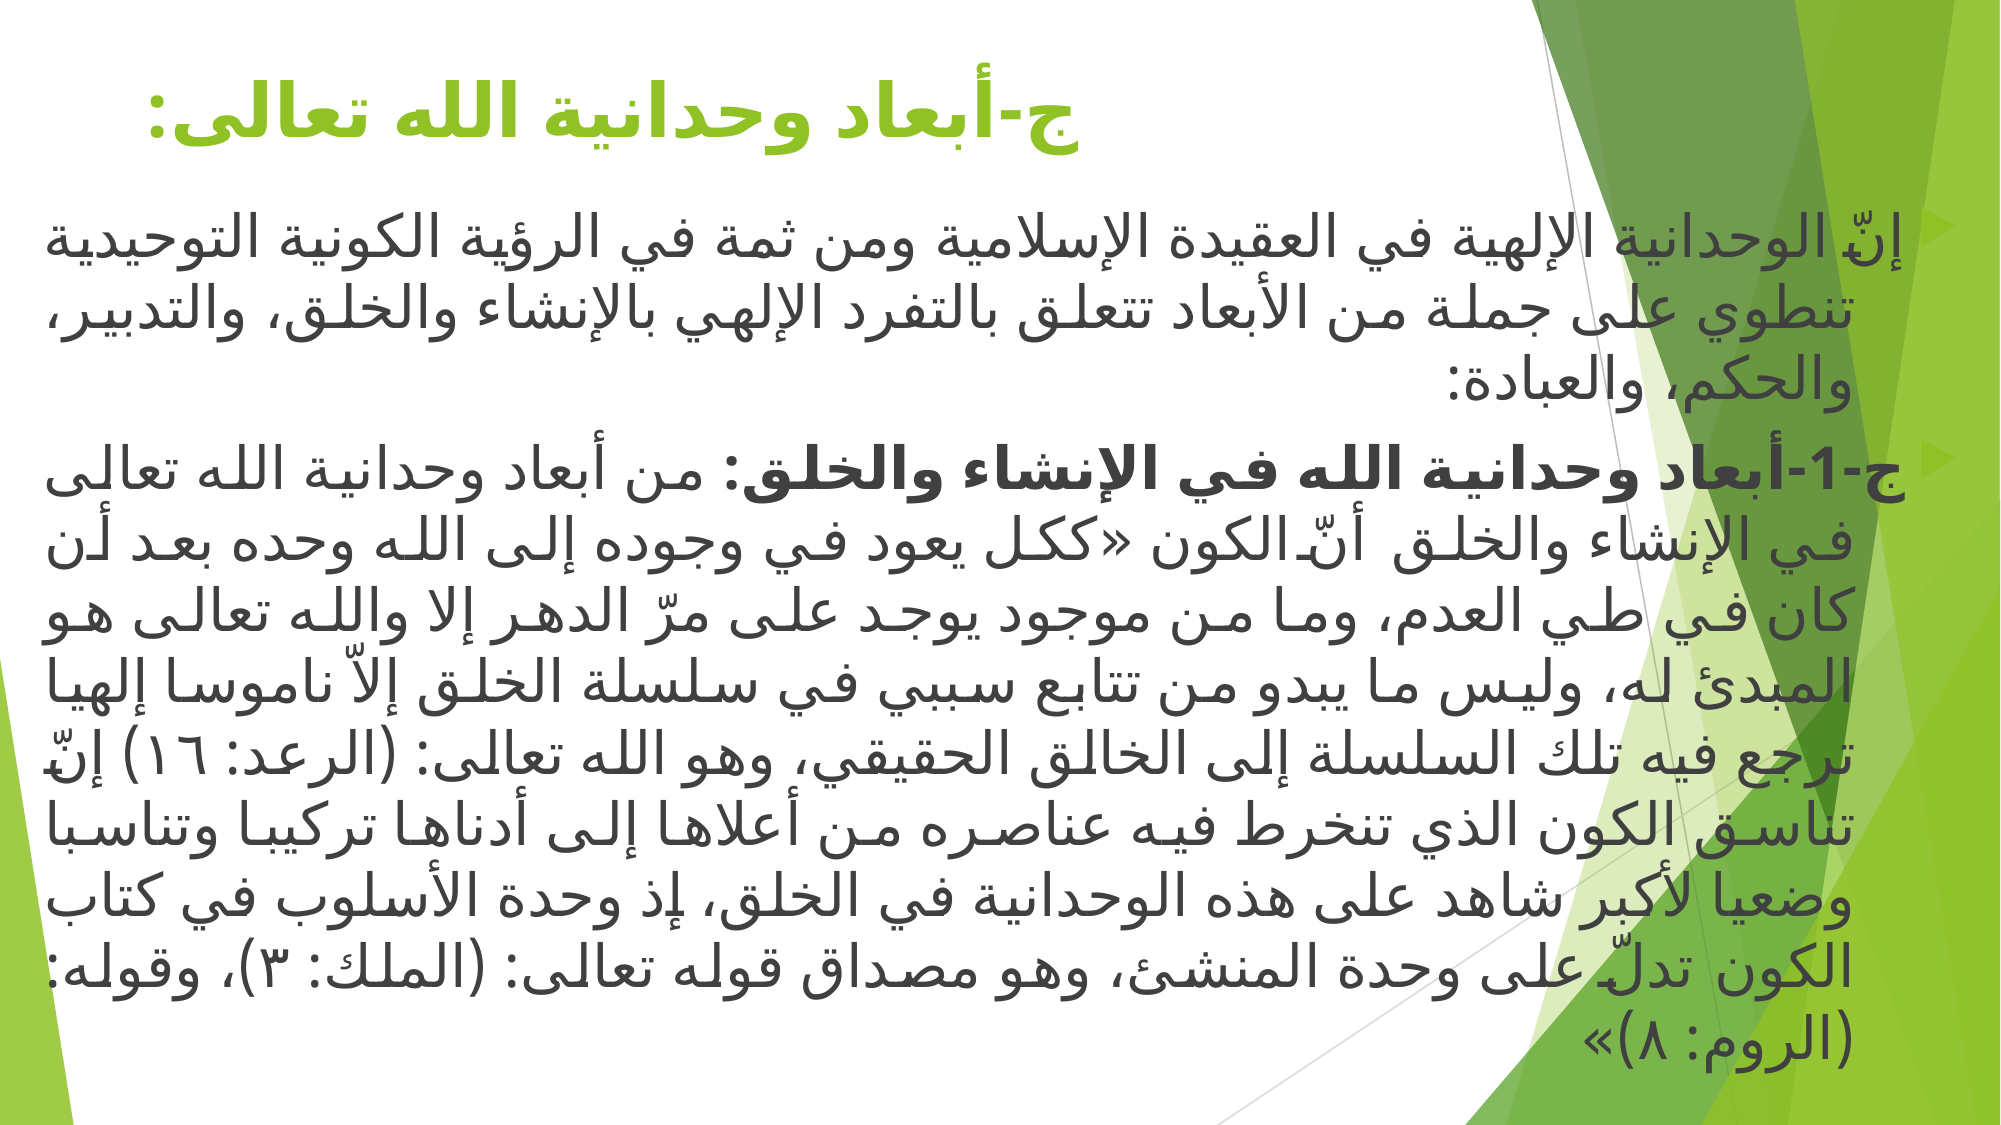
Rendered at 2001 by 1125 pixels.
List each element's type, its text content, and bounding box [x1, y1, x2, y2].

title ج-أبعاد وحدانية الله تعالى: [111, 55, 1935, 190]
list إنّ الوحدانية الإلهية في العقيدة الإسلامية ومن ثمة في الرؤية الكونية التوحيدية تنطوي على جملة من الأبعاد تتعلق بالتفرد الإلهي بالإنشاء والخلق، والتدبير، والحكم، والعبادة: ج-1-أبعاد وحدانية الله في الإنشاء والخلق: من أبعاد وحدانية الله تعالى في الإنشاء والخلق أنّ الكون «ككل يعود في وجوده إلى الله وحده بعد أن كان في طي العدم، وما من موجود يوجد على مرّ الدهر إلا والله تعالى هو المبدئ له، وليس ما يبدو من تتابع سببي في سلسلة الخلق إلاّ ناموسا إلهيا ترجع فيه تلك السلسلة إلى الخالق الحقيقي، وهو الله تعالى: (الرعد: ١٦) إنّ تناسق الكون الذي تنخرط فيه عناصره من أعلاها إلى أدناها تركيبا وتناسبا وضعيا لأكبر شاهد على هذه الوحدانية في الخلق، إذ وحدة الأسلوب في كتاب الكون تدلّ على وحدة المنشئ، وهو مصداق قوله تعالى: (الملك: ٣)، وقوله: (الروم: ٨)» [29, 190, 1971, 1089]
